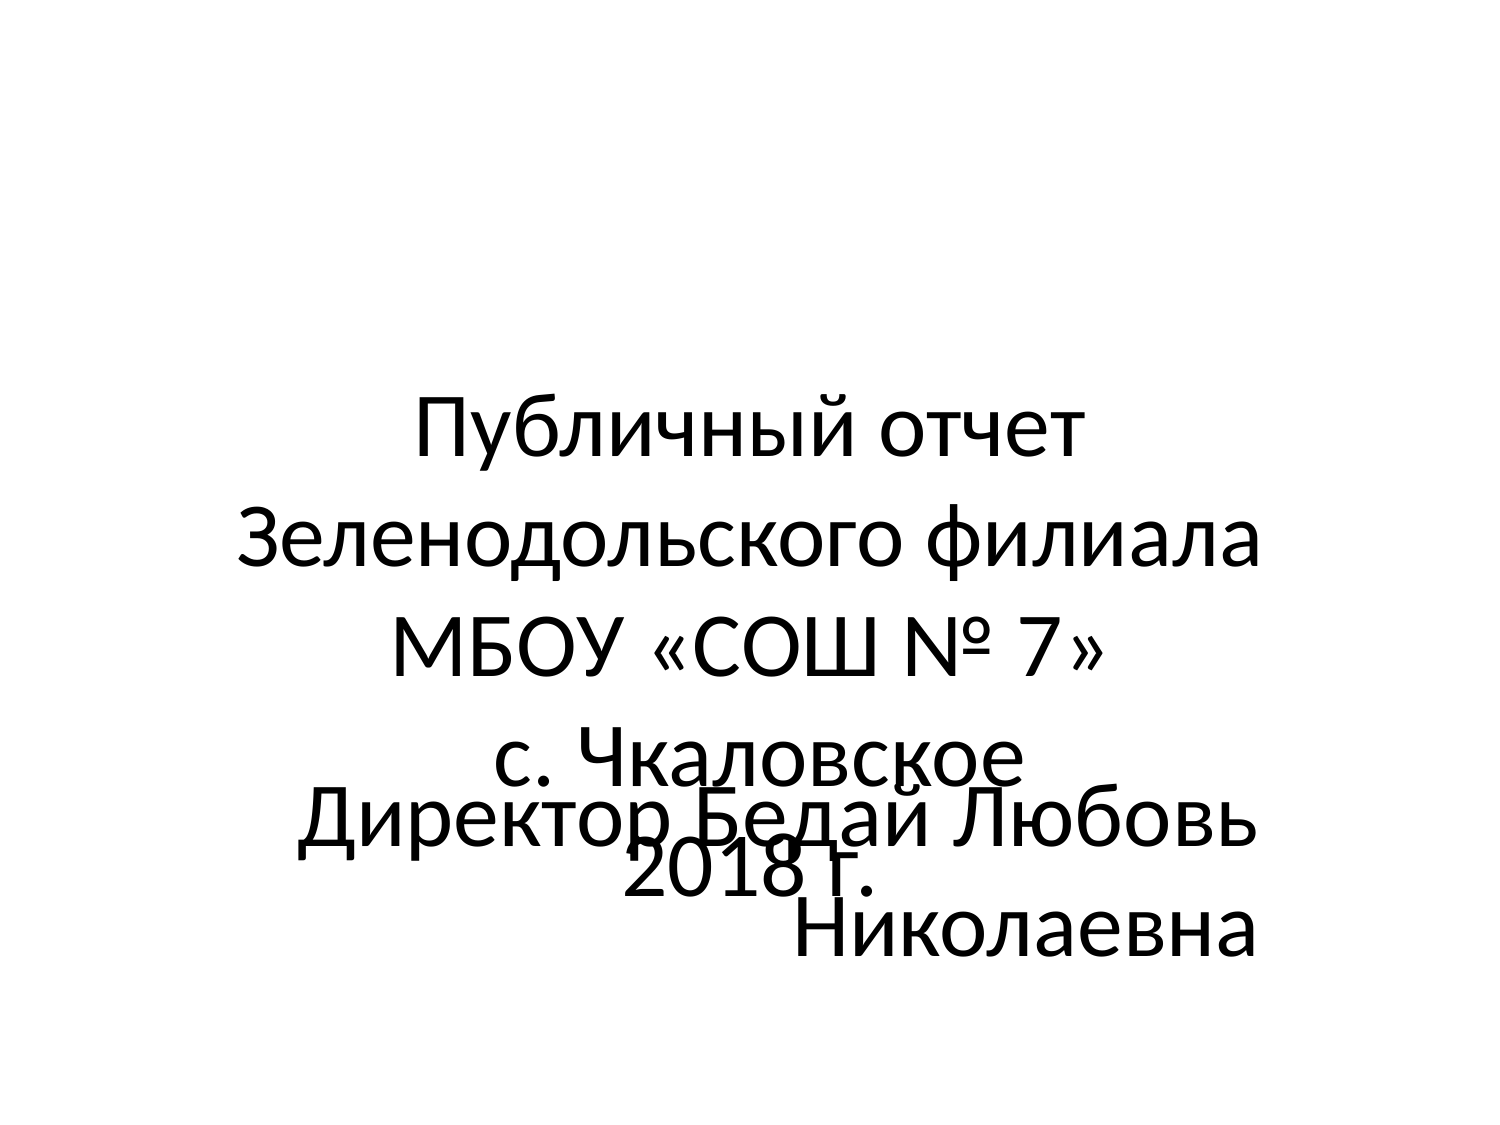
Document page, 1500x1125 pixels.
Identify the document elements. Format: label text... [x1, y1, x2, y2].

title Публичный отчет Зеленодольского филиала МБОУ «СОШ № 7» с. Чкаловское 2018 г. [112, 137, 1388, 591]
subtitle Директор Бедай Любовь Николаевна [225, 637, 1275, 925]
